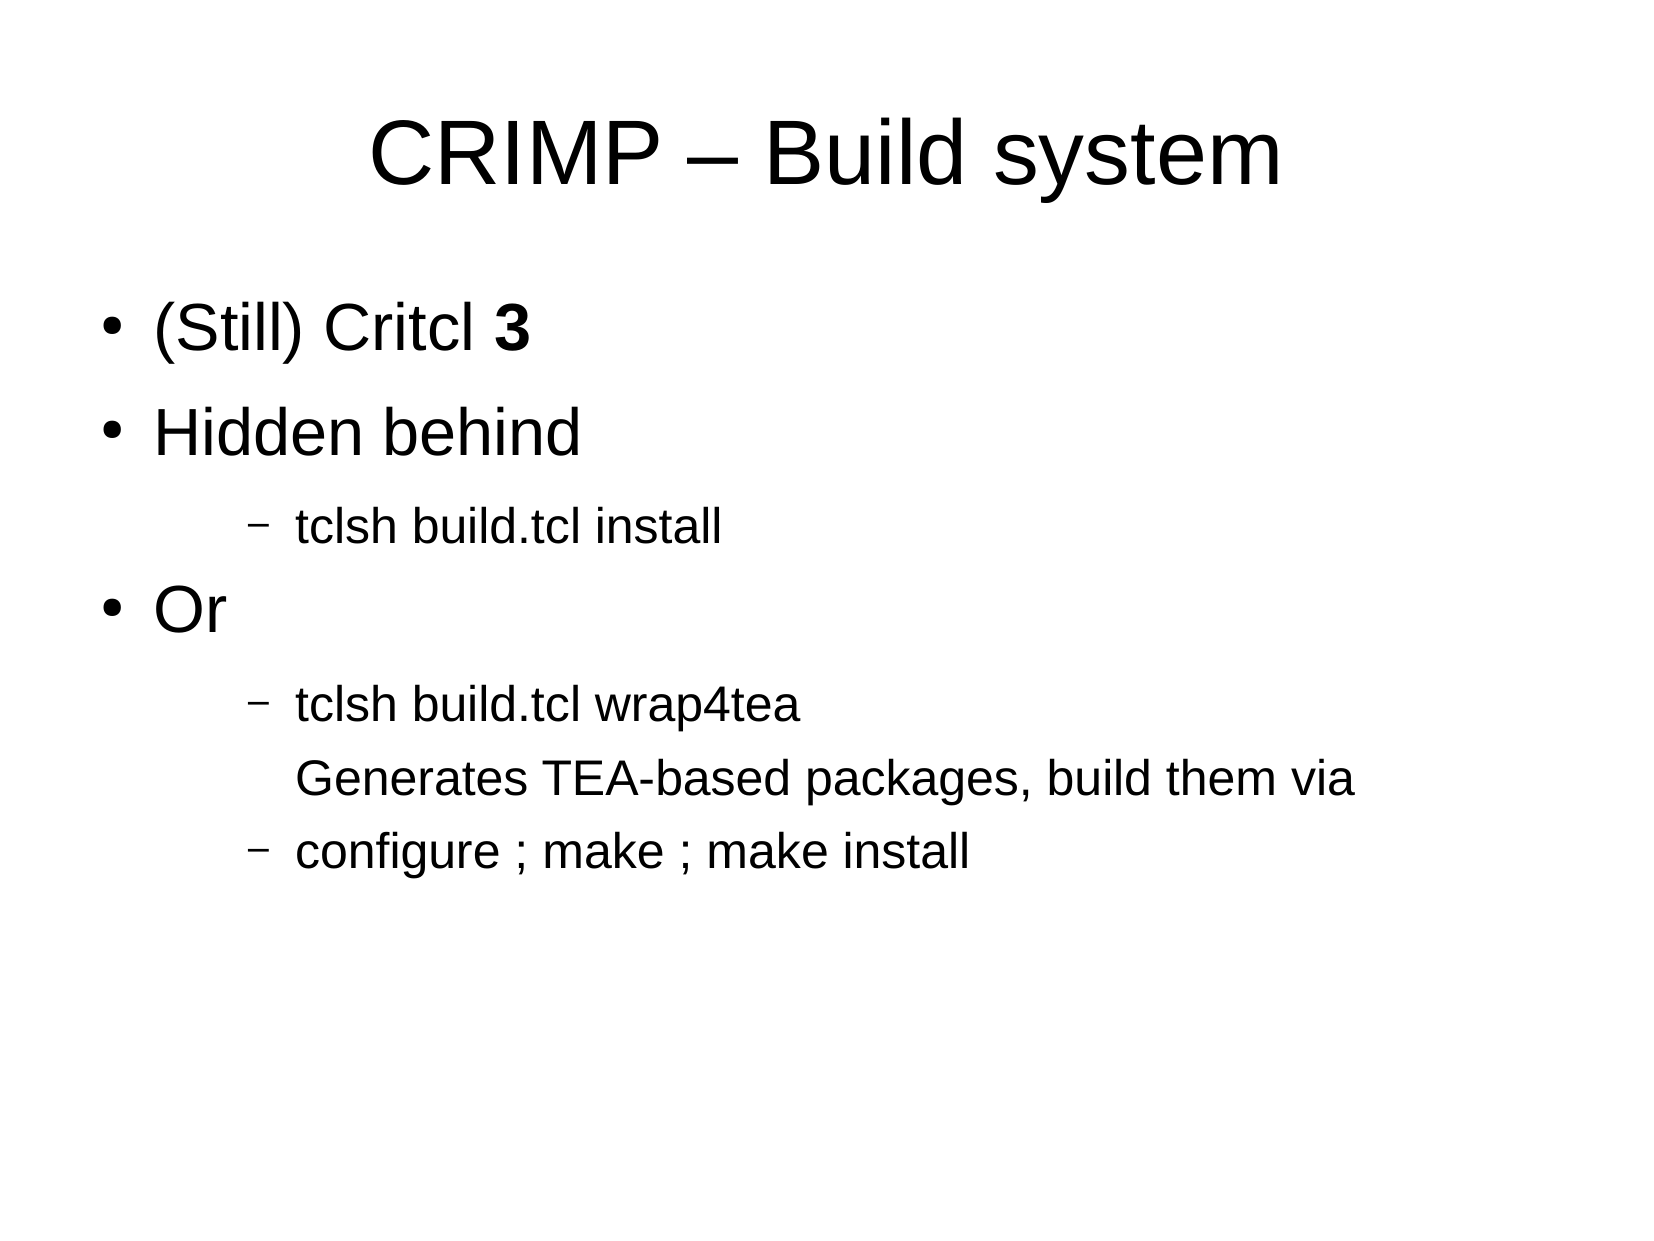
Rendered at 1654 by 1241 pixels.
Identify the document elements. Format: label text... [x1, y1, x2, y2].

title CRIMP – Build system [82, 56, 1571, 250]
list (Still) Critcl 3 Hidden behind tclsh build.tcl install Or tclsh build.tcl wrap4tea Generates TEA-based packages, build them via configure ; make ; make install [82, 290, 1571, 1094]
